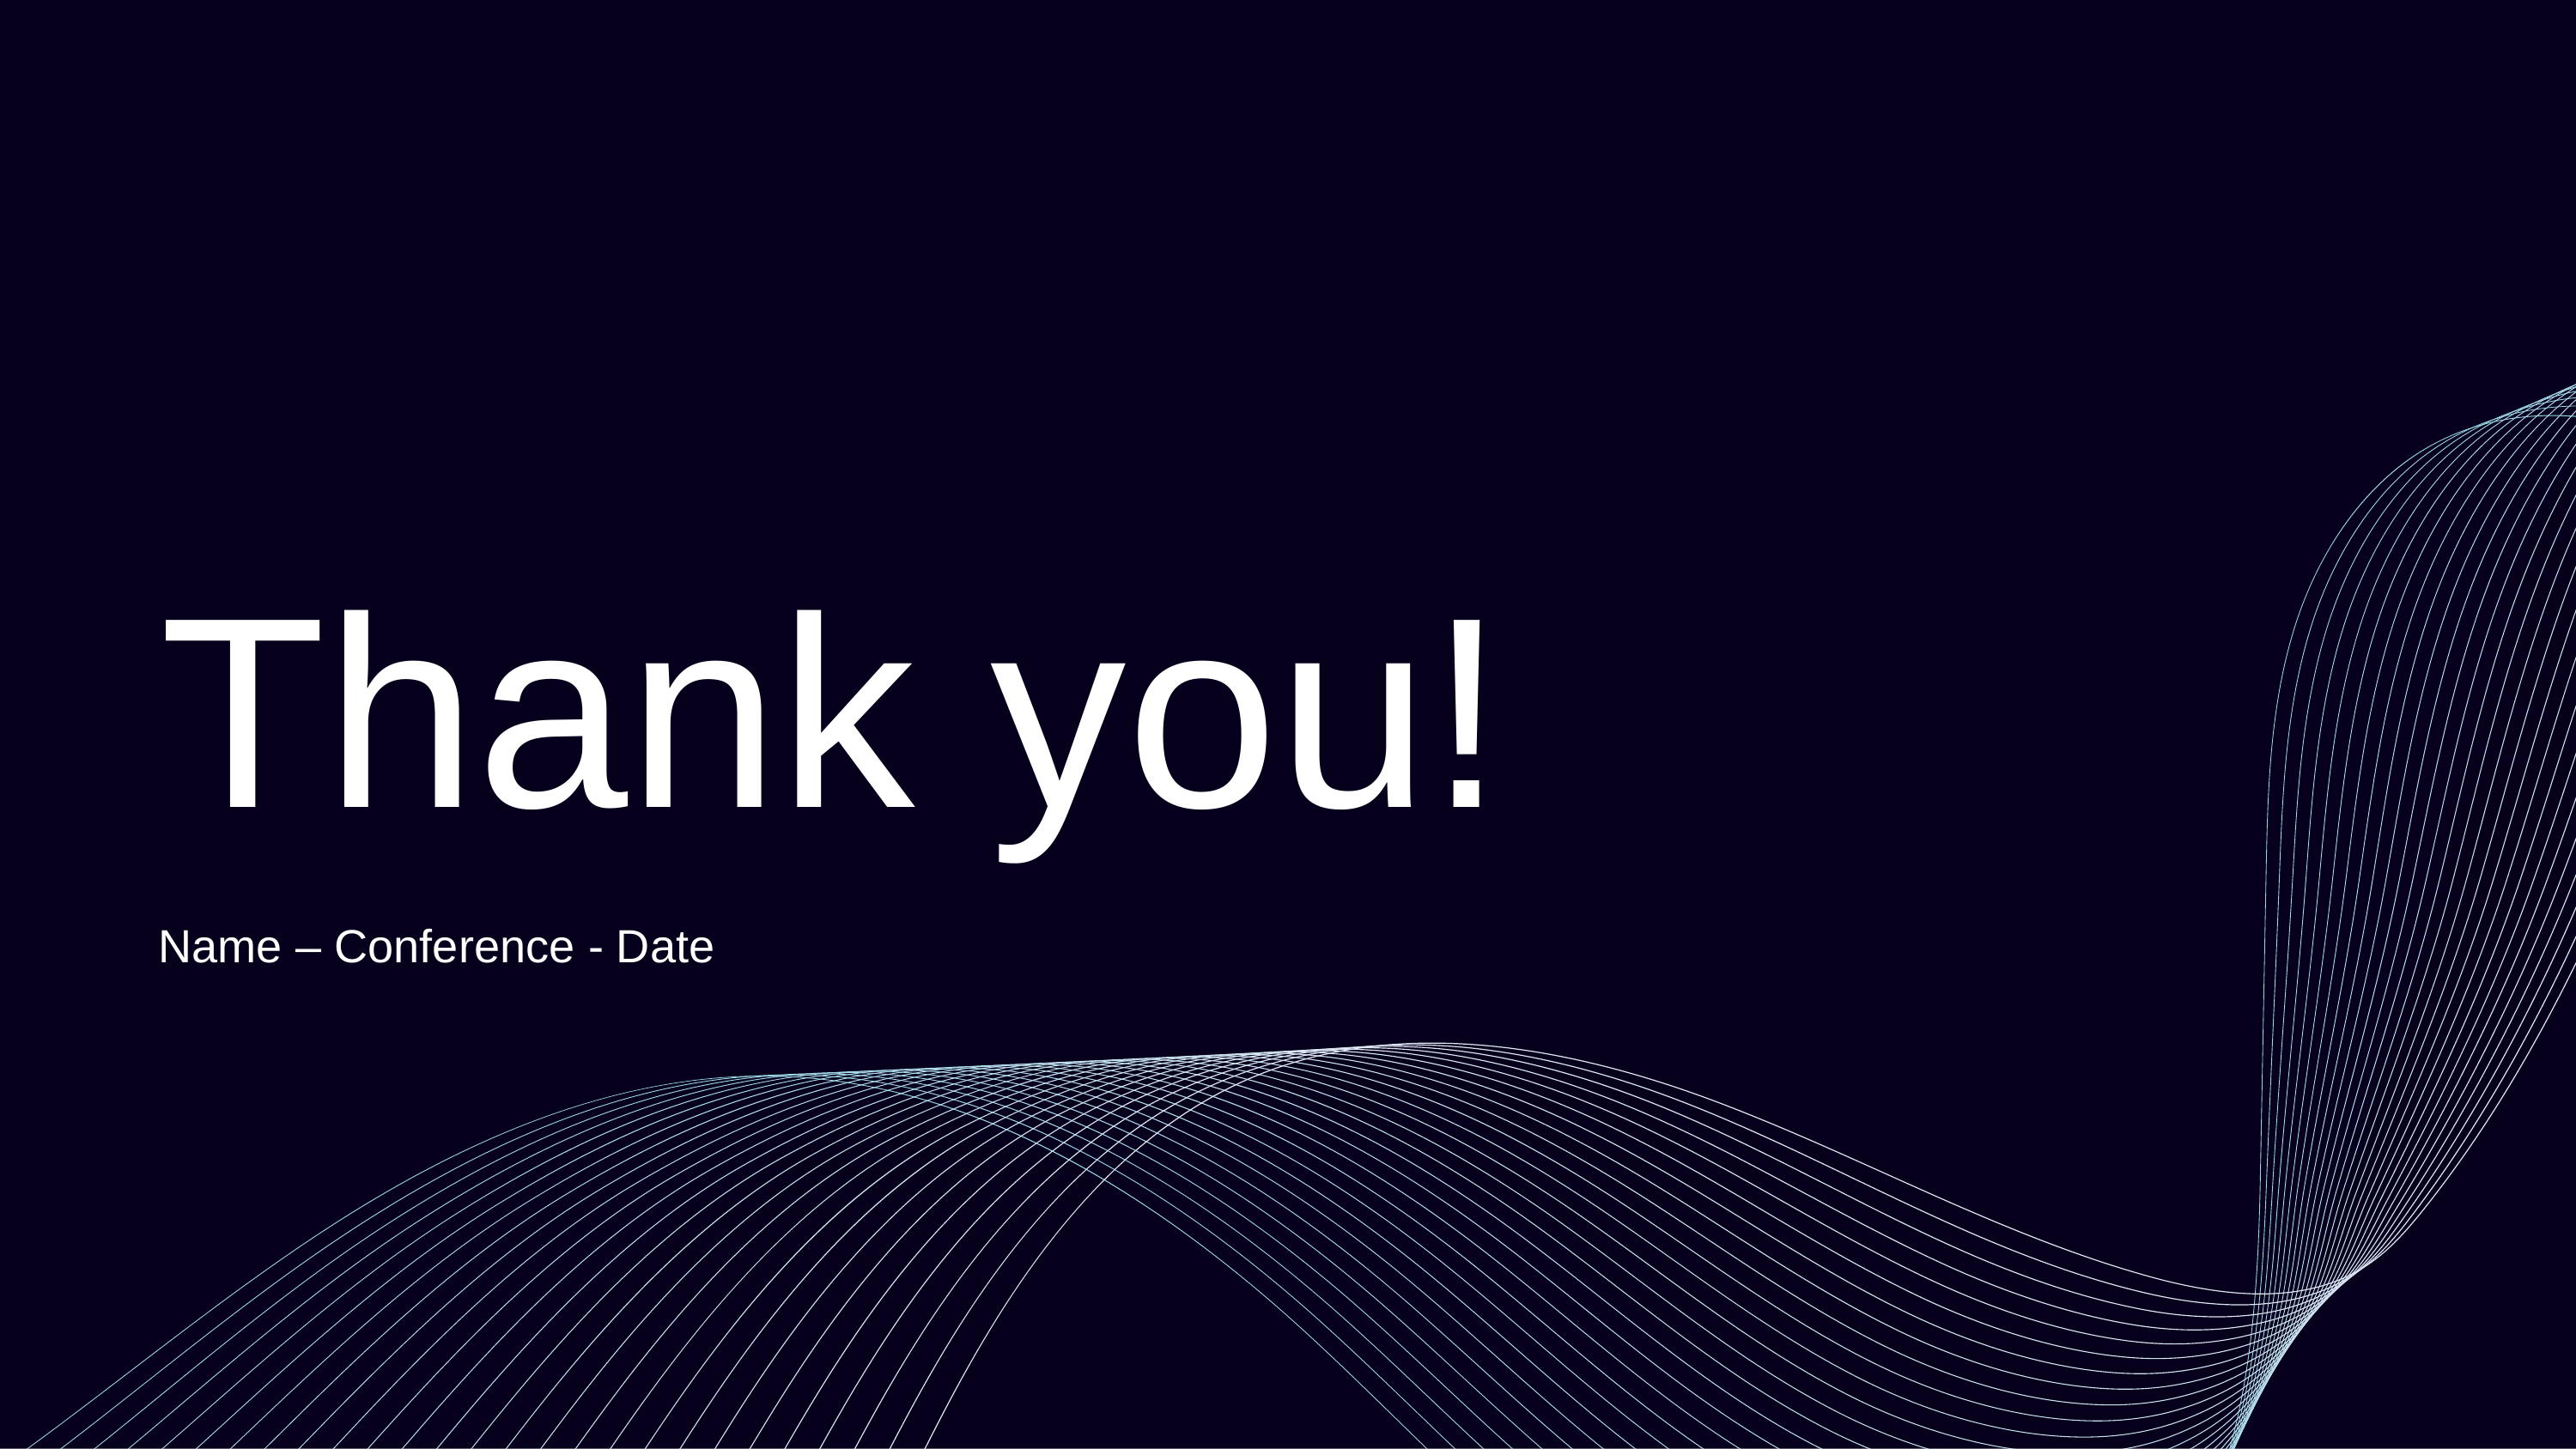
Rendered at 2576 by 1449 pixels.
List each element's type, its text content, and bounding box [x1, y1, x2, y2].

text_box Thank you! [158, 529, 1804, 881]
subtitle Name – Conference - Date [158, 916, 1962, 973]
